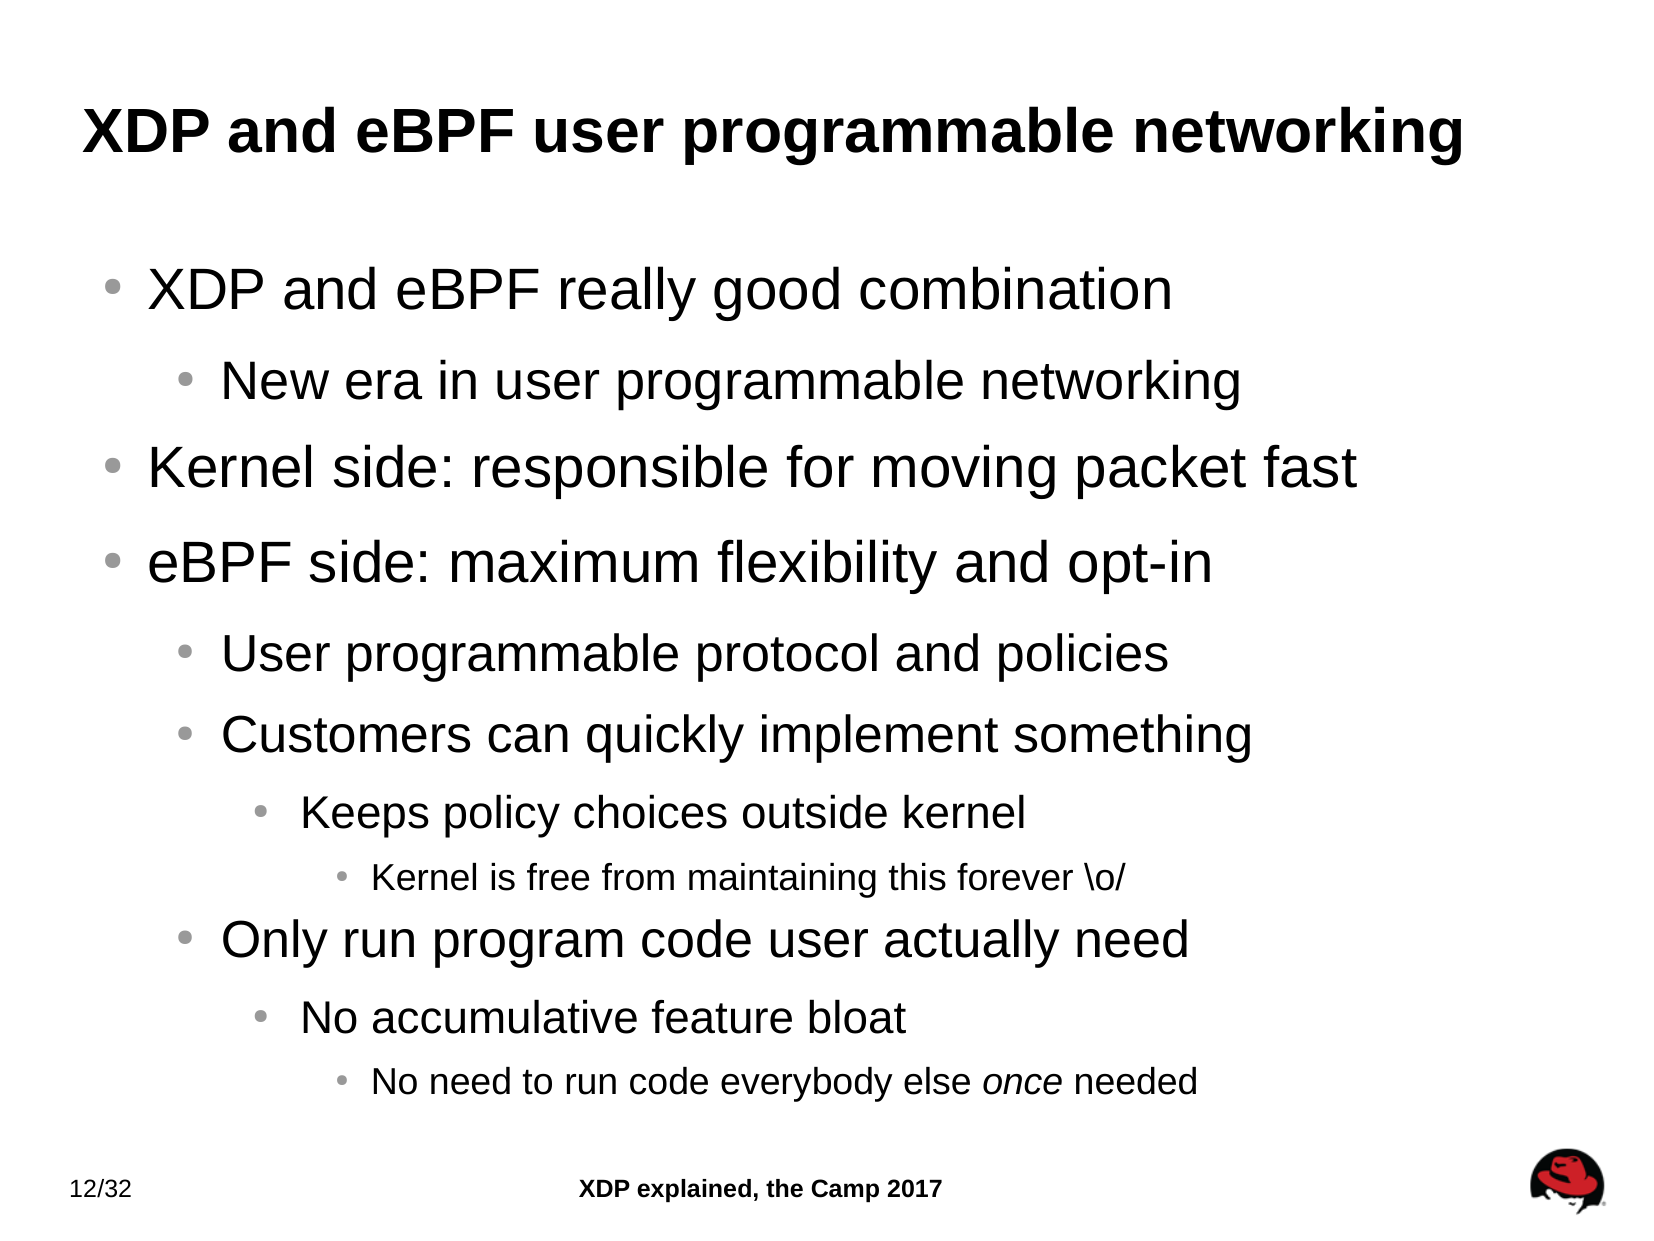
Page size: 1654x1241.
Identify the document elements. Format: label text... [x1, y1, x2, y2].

list XDP and eBPF really good combination New era in user programmable networking Kernel side: responsible for moving packet fast eBPF side: maximum flexibility and opt-in User programmable protocol and policies Customers can quickly implement something Keeps policy choices outside kernel Kernel is free from maintaining this forever \o/ Only run program code user actually need No accumulative feature bloat No need to run code everybody else once needed [87, 256, 1576, 1103]
title XDP and eBPF user programmable networking [82, 37, 1571, 226]
picture [1529, 1146, 1612, 1224]
